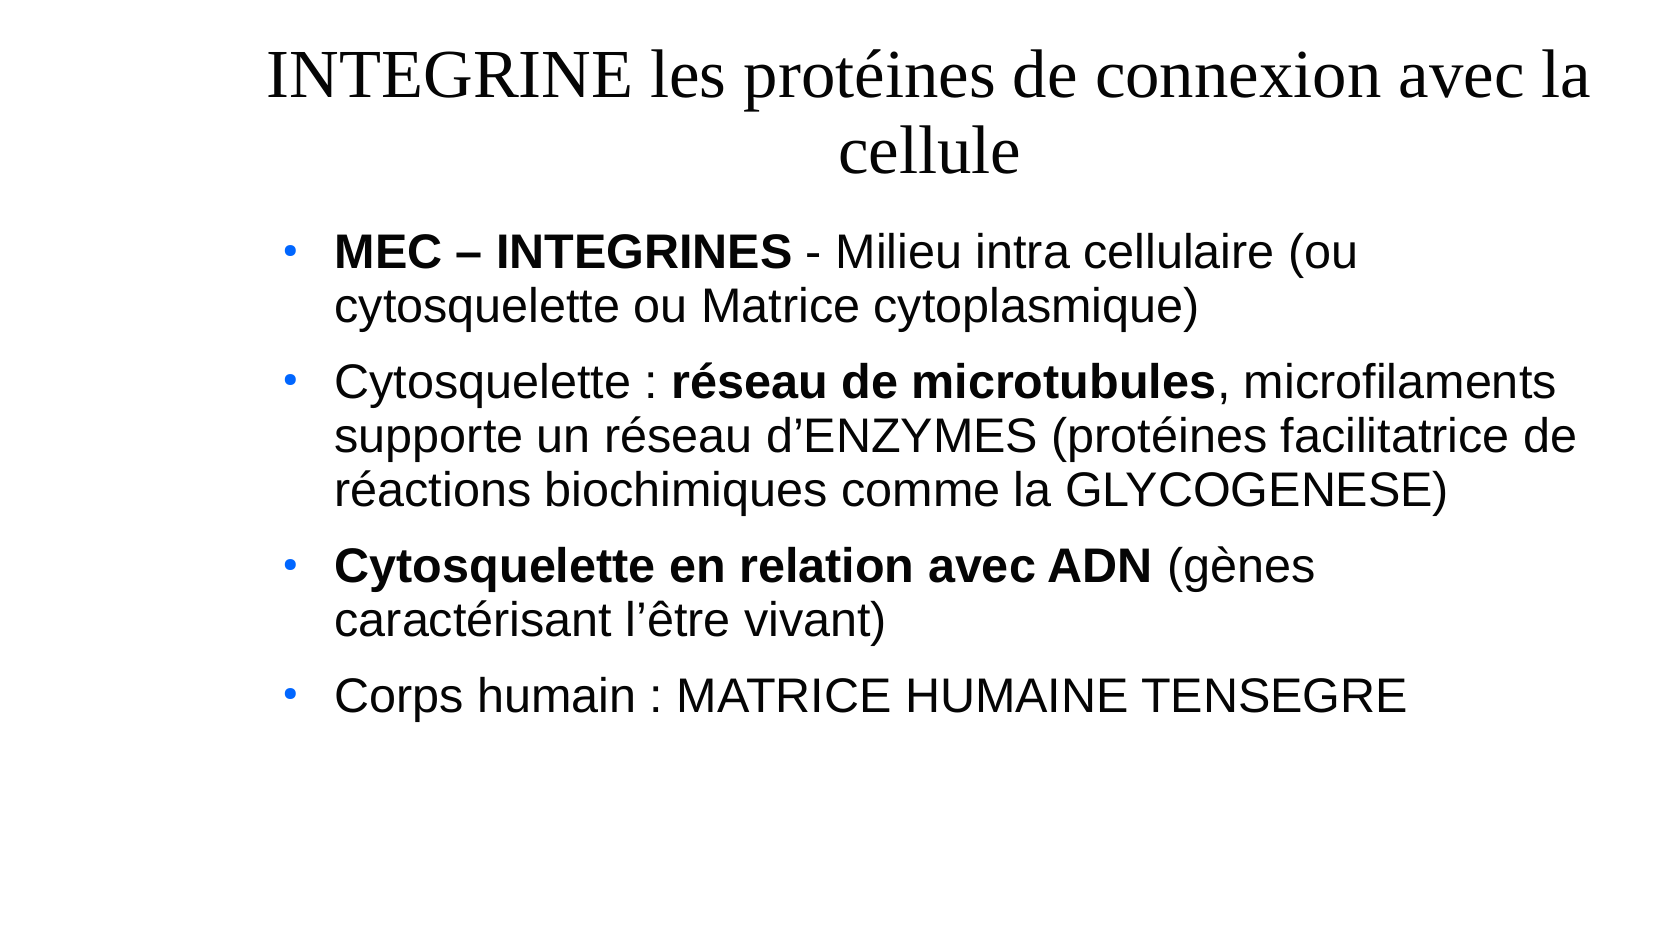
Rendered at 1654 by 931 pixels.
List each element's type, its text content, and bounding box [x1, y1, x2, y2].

list MEC – INTEGRINES - Milieu intra cellulaire (ou cytosquelette ou Matrice cytoplasmique) Cytosquelette : réseau de microtubules, microfilaments supporte un réseau d’ENZYMES (protéines facilitatrice de réactions biochimiques comme la GLYCOGENESE) Cytosquelette en relation avec ADN (gènes caractérisant l’être vivant) Corps humain : MATRICE HUMAINE TENSEGRE [265, 224, 1595, 764]
title INTEGRINE les protéines de connexion avec la cellule [265, 35, 1595, 189]
